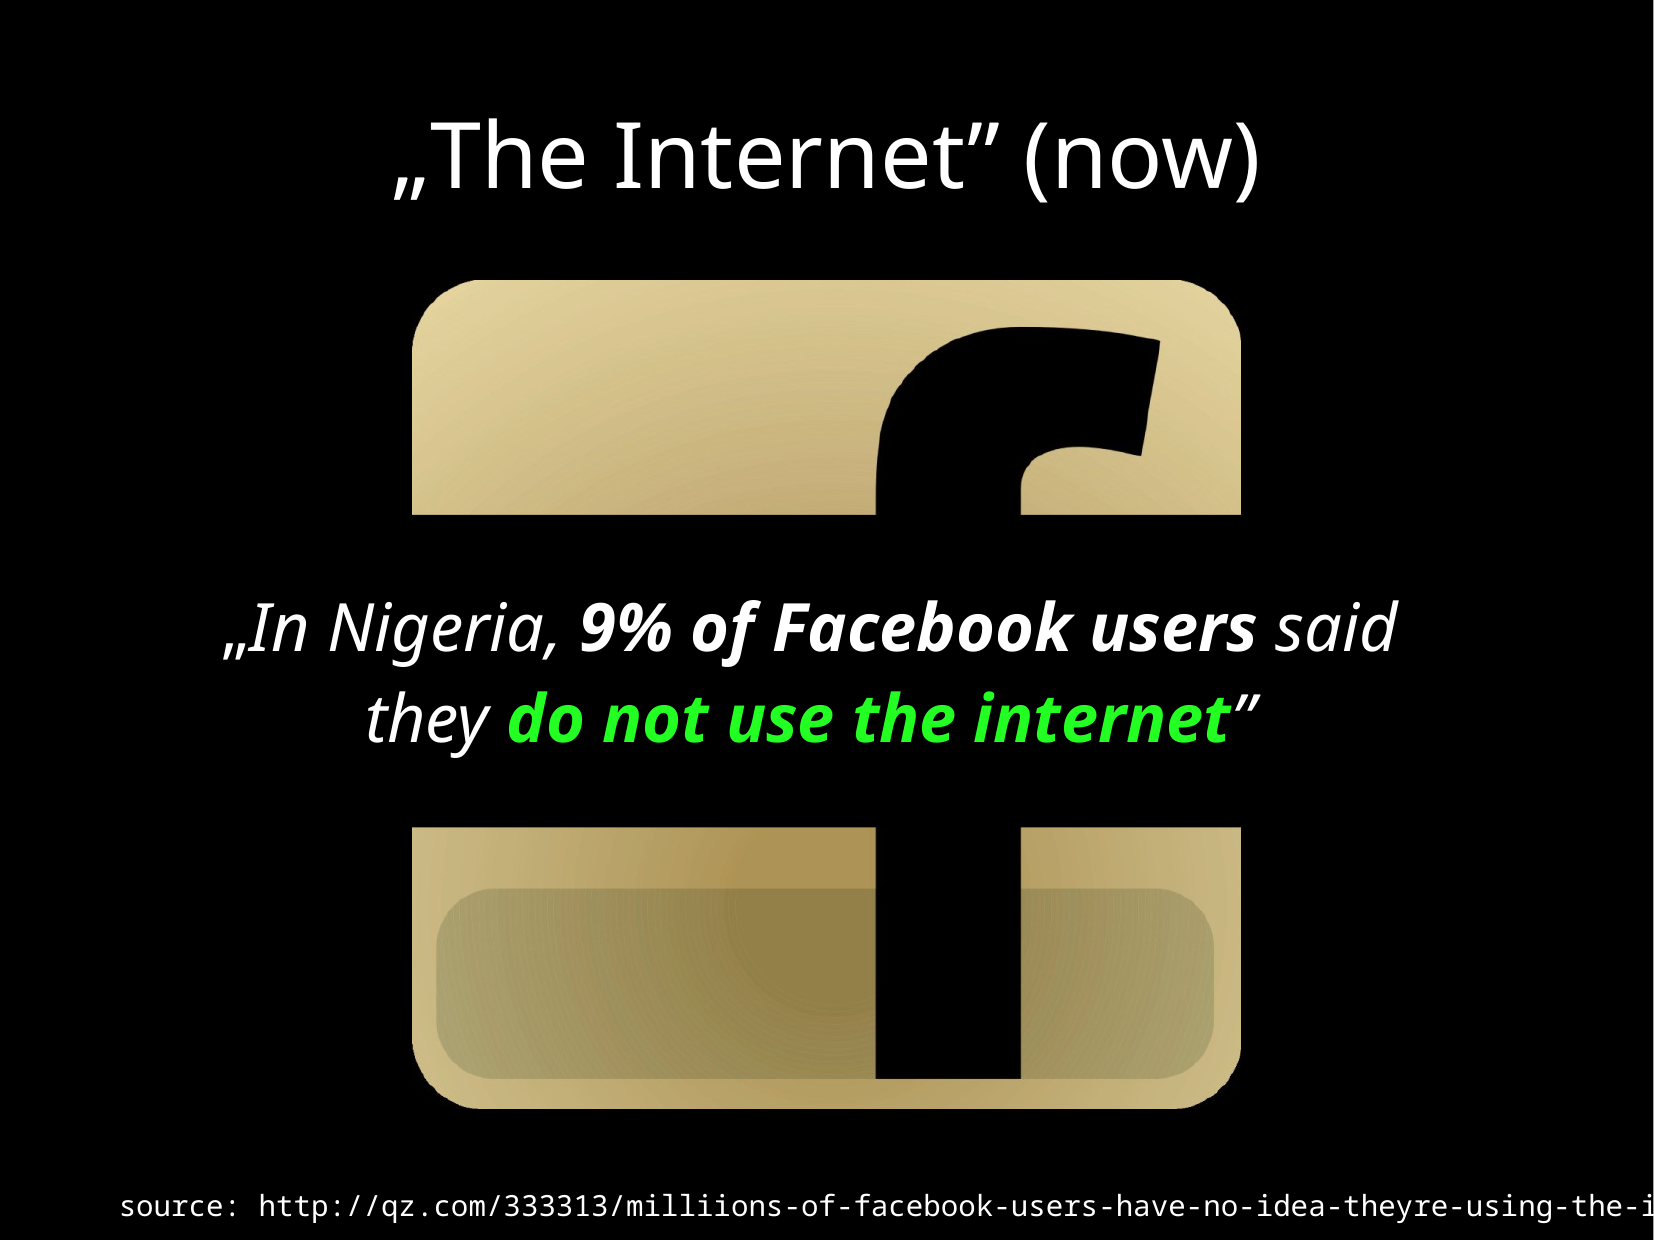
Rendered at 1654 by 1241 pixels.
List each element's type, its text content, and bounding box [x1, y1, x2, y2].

list „In Nigeria, 9% of Facebook users said they do not use the internet” [82, 514, 1538, 828]
picture [412, 828, 1241, 1109]
title „The Internet” (now) [82, 49, 1571, 257]
text_box source: http://qz.com/333313/milliions-of-facebook-users-have-no-idea-theyre-using-the-internet/ [103, 1178, 1550, 1223]
picture [412, 280, 1241, 514]
